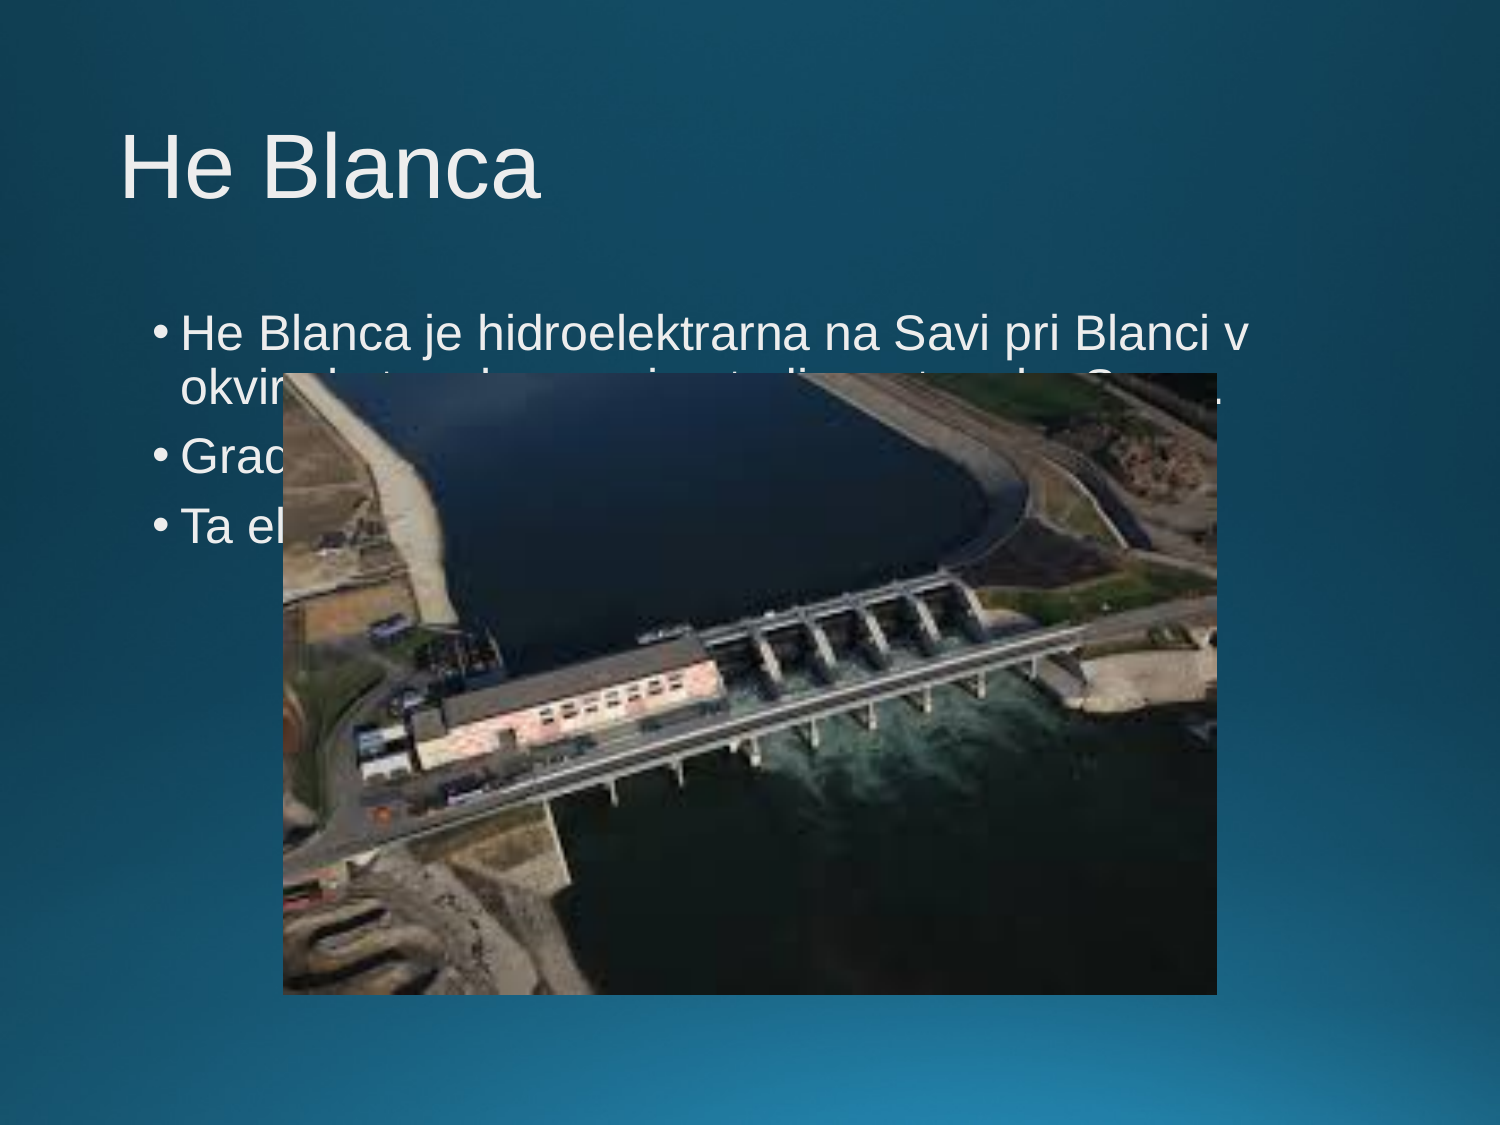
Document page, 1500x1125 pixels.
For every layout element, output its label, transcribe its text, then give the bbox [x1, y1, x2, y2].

title He Blanca [103, 59, 1397, 278]
list He Blanca je hidroelektrarna na Savi pri Blanci v okviru katere bo zgrajen tudi most preko Save . Gradnja je trajala od 2005 do 2011. Ta elektrarna uporablja 3 kaplanove turbine . [137, 299, 1397, 1014]
picture [0, 0, 1500, 1125]
